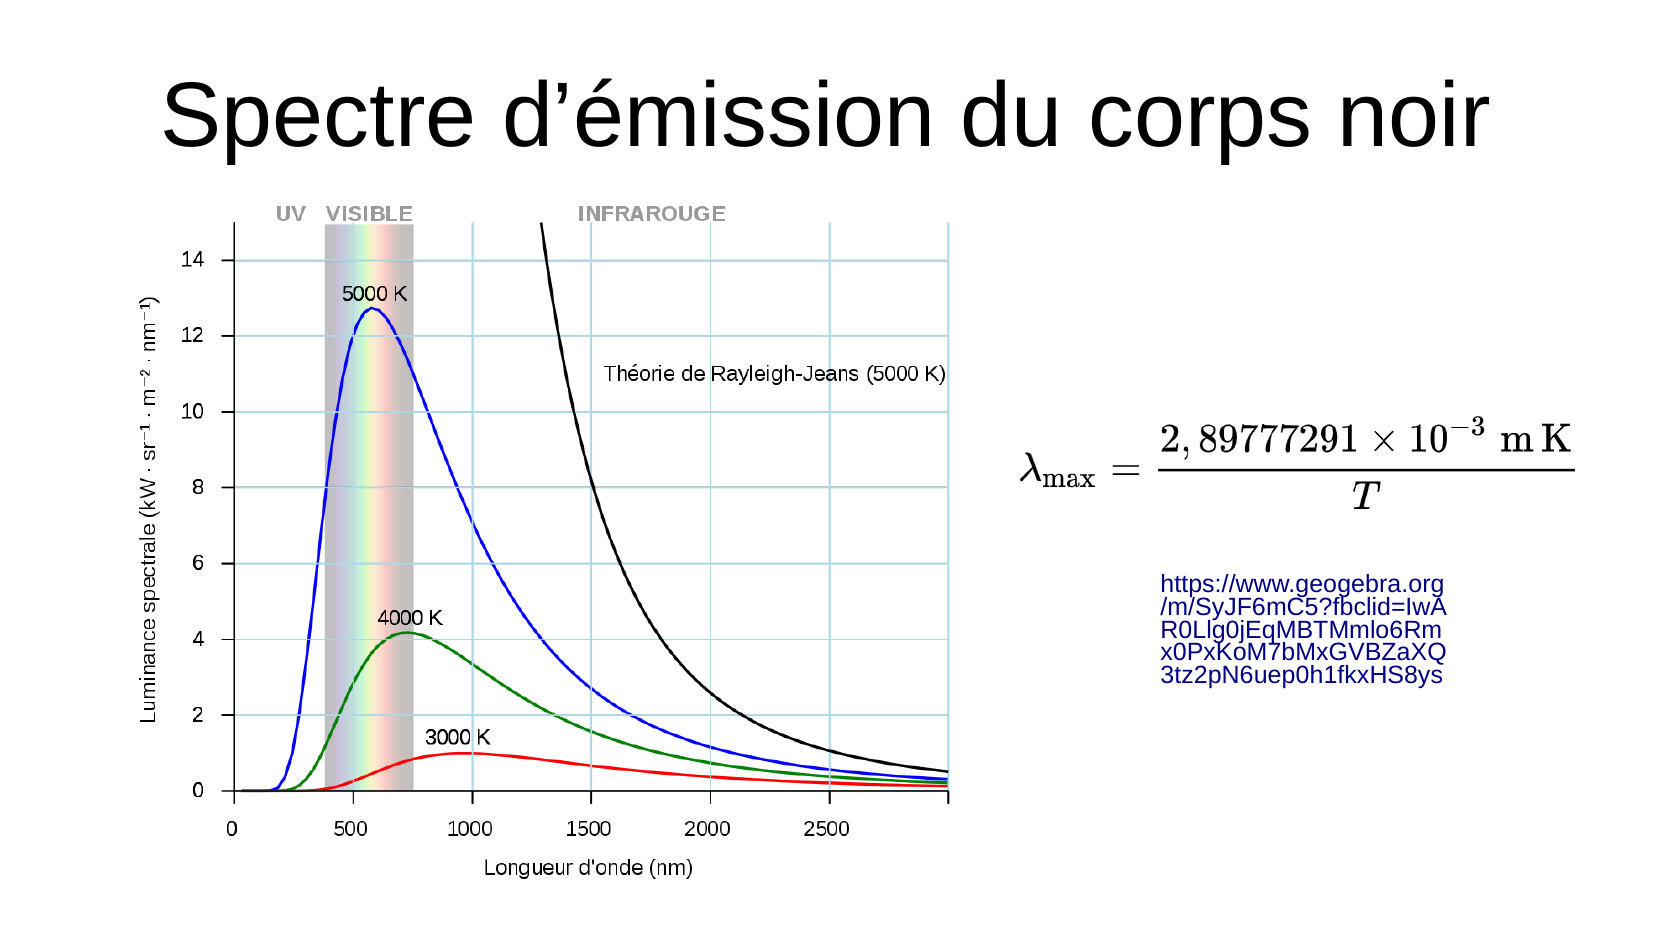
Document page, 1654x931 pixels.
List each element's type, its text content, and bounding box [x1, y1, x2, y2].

picture [992, 391, 1607, 532]
title Spectre d’émission du corps noir [82, 37, 1571, 193]
picture [118, 198, 978, 886]
text_box https://www.geogebra.org/m/SyJF6mC5?fbclid=IwAR0Llg0jEqMBTMmlo6Rmx0PxKoM7bMxGVBZaXQ3tz2pN6uep0h1fkxHS8ys [1145, 562, 1465, 662]
